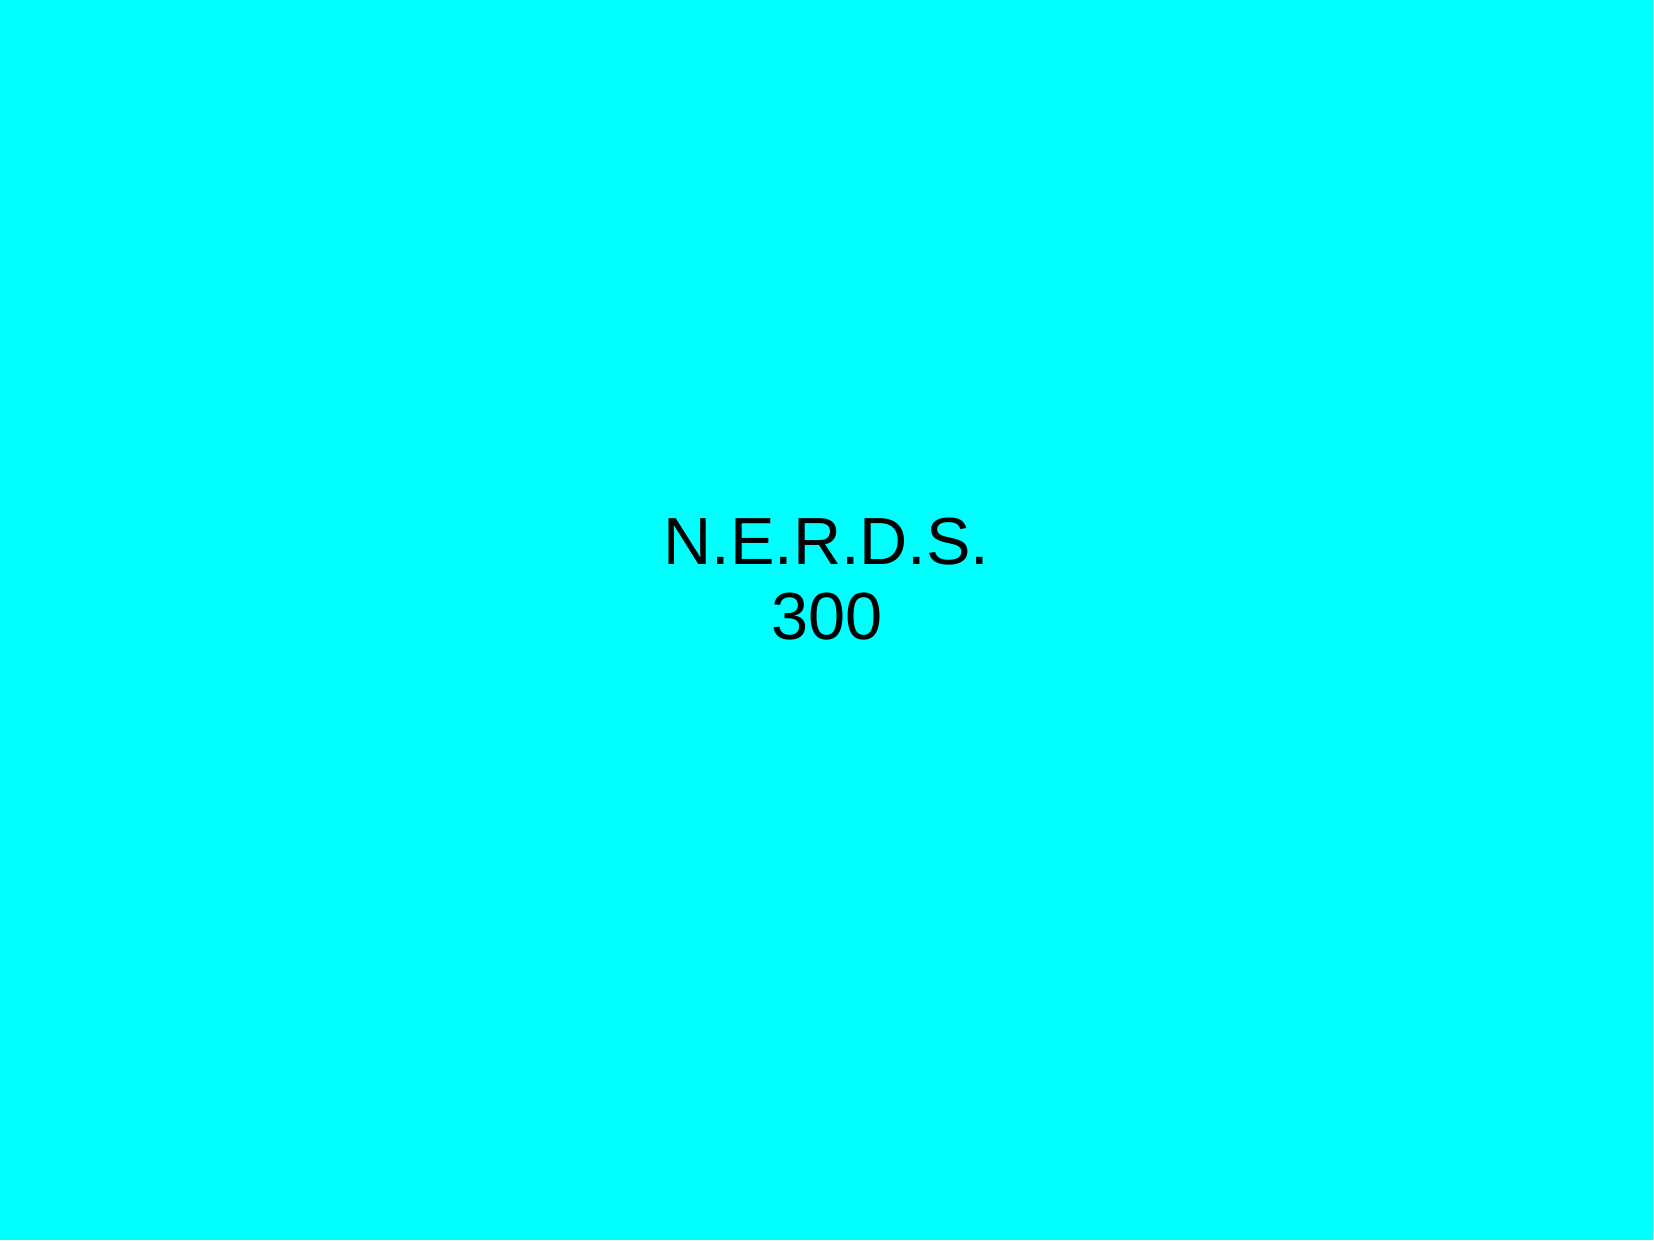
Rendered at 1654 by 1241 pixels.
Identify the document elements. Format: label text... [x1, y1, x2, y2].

subtitle N.E.R.D.S. 300 [82, 49, 1571, 1109]
